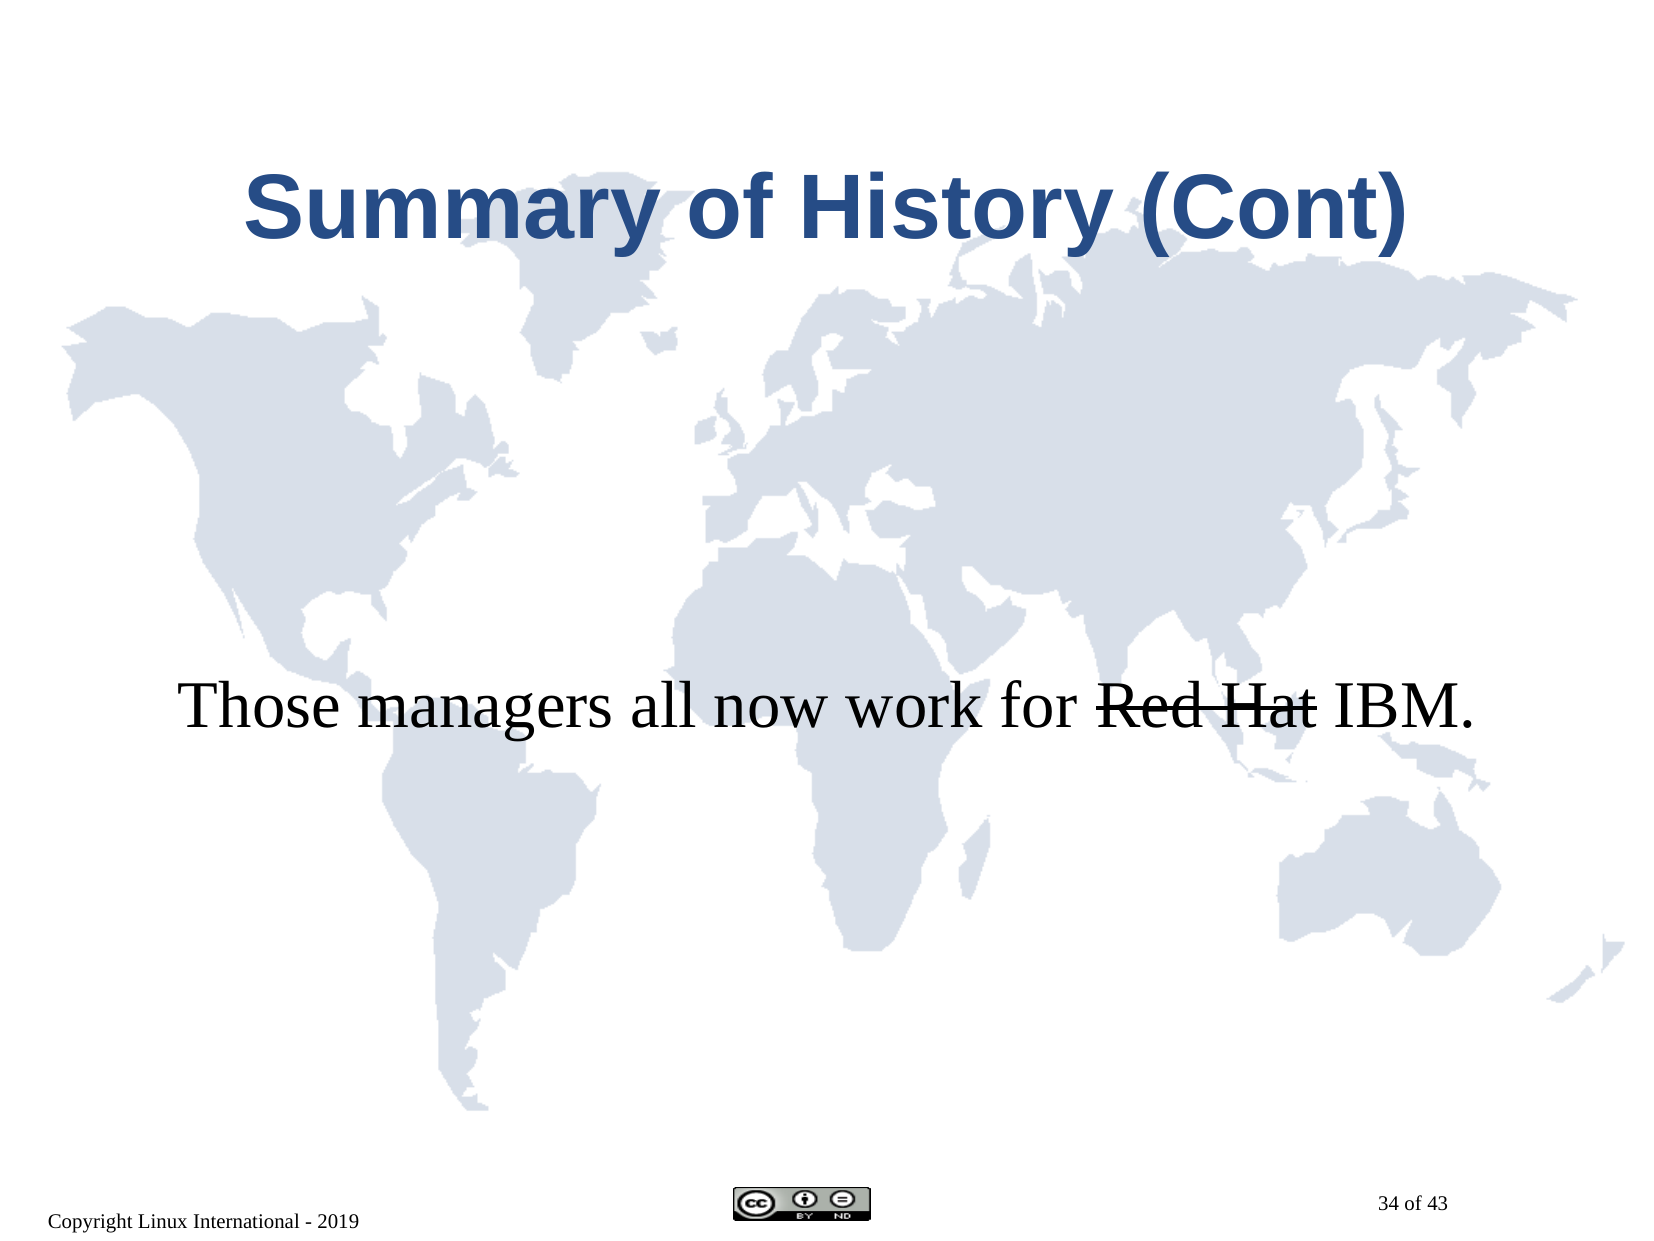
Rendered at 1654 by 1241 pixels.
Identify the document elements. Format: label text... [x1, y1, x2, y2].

title Summary of History (Cont) [121, 102, 1533, 311]
picture [733, 1187, 871, 1221]
picture [37, 91, 1653, 1147]
subtitle Those managers all now work for Red Hat IBM. [121, 344, 1533, 1065]
